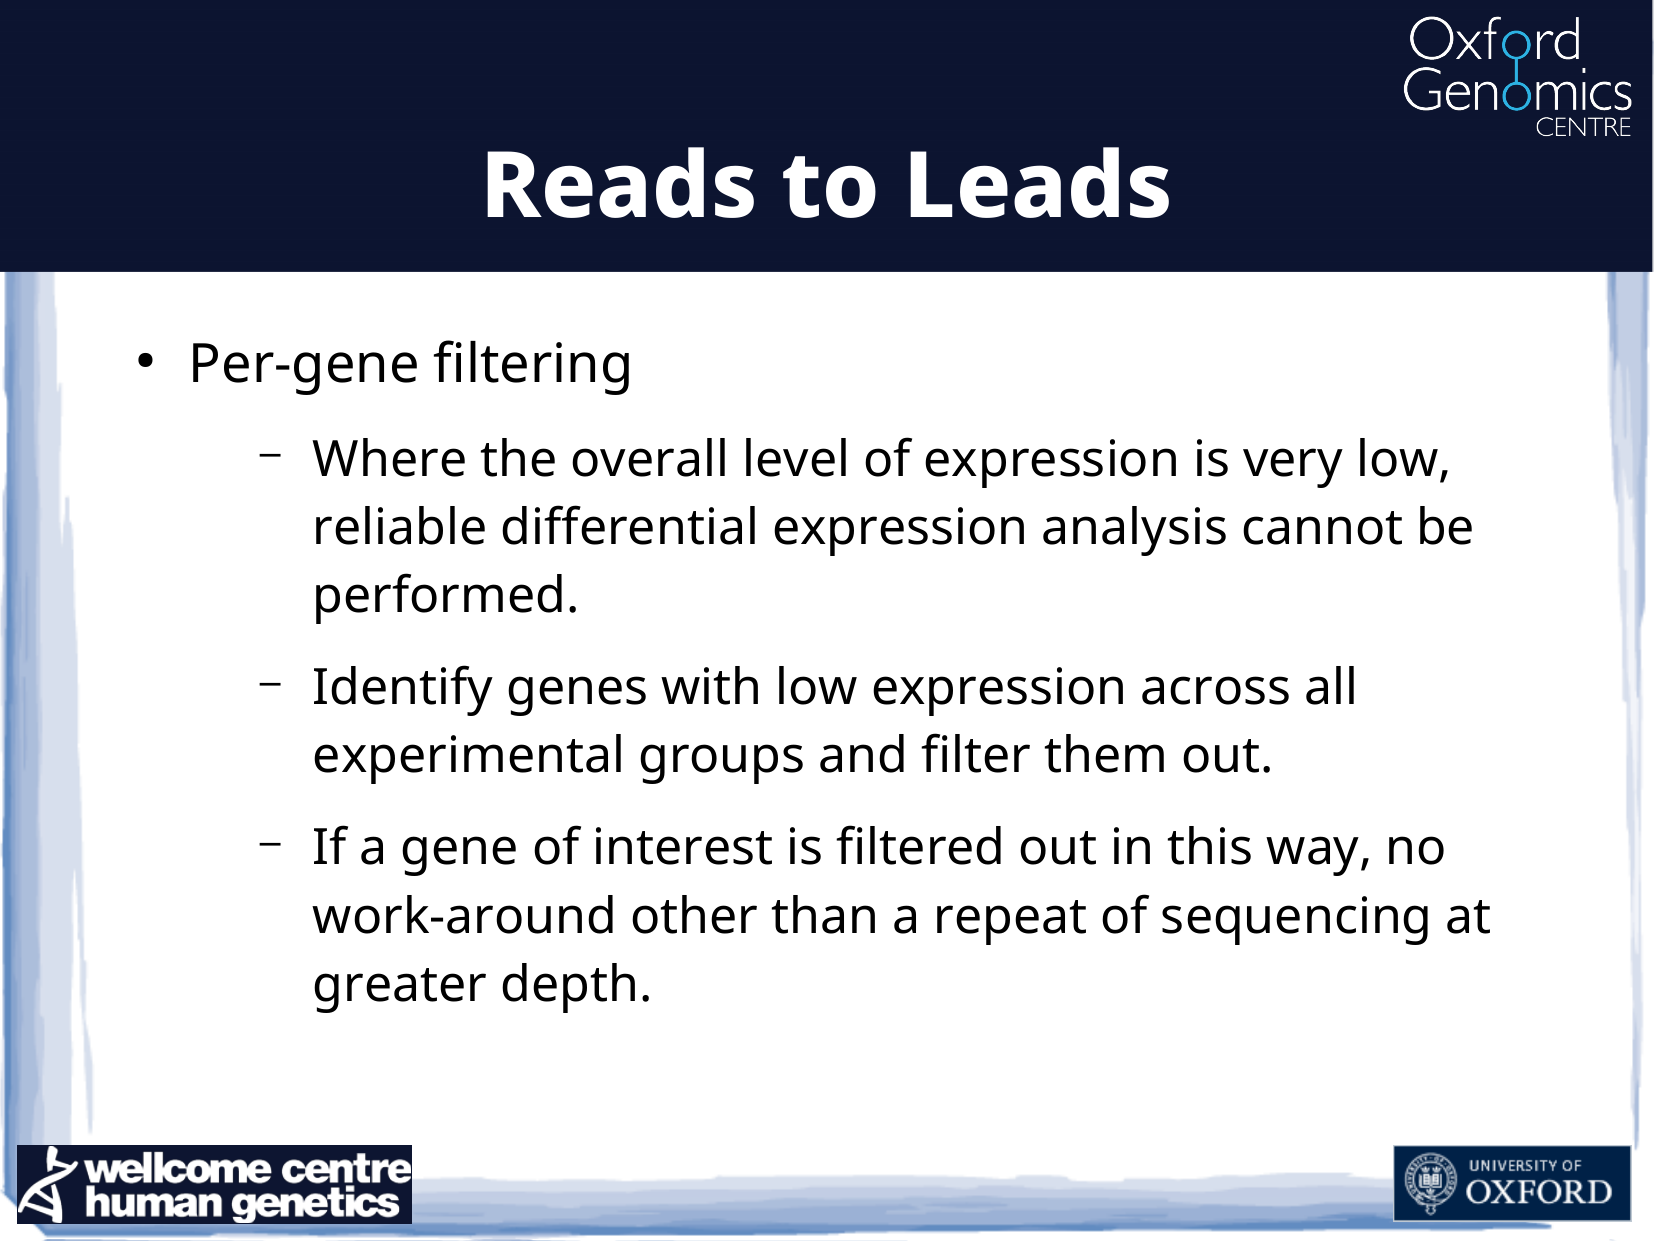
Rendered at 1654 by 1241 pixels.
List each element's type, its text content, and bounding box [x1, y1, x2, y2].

picture [0, 0, 1654, 1241]
title Reads to Leads [82, 78, 1571, 287]
list Per-gene filtering Where the overall level of expression is very low, reliable differential expression analysis cannot be performed. Identify genes with low expression across all experimental groups and filter them out. If a gene of interest is filtered out in this way, no work-around other than a repeat of sequencing at greater depth. [118, 324, 1571, 1045]
